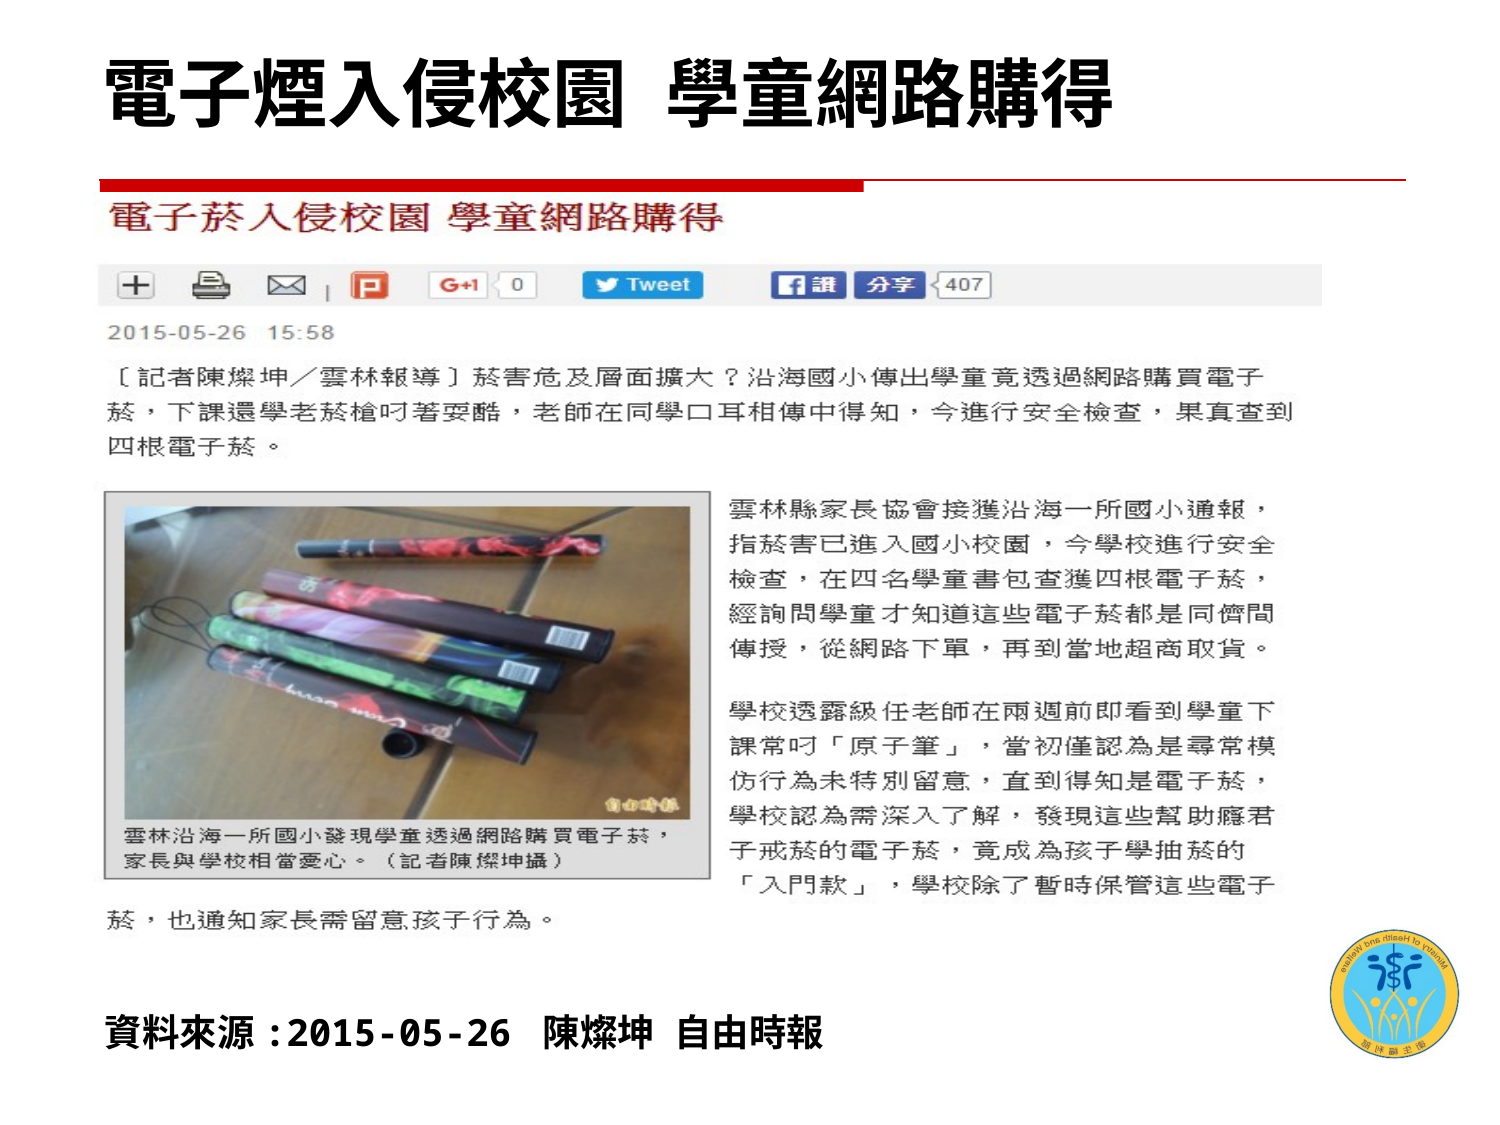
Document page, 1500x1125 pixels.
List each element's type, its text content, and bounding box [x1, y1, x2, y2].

text_box 資料來源:2015-05-26 陳燦坤 自由時報 [90, 1001, 839, 1063]
picture [93, 192, 1322, 952]
title 電子煙入侵校園 學童網路購得 [87, 30, 1408, 145]
picture [1323, 927, 1468, 1062]
